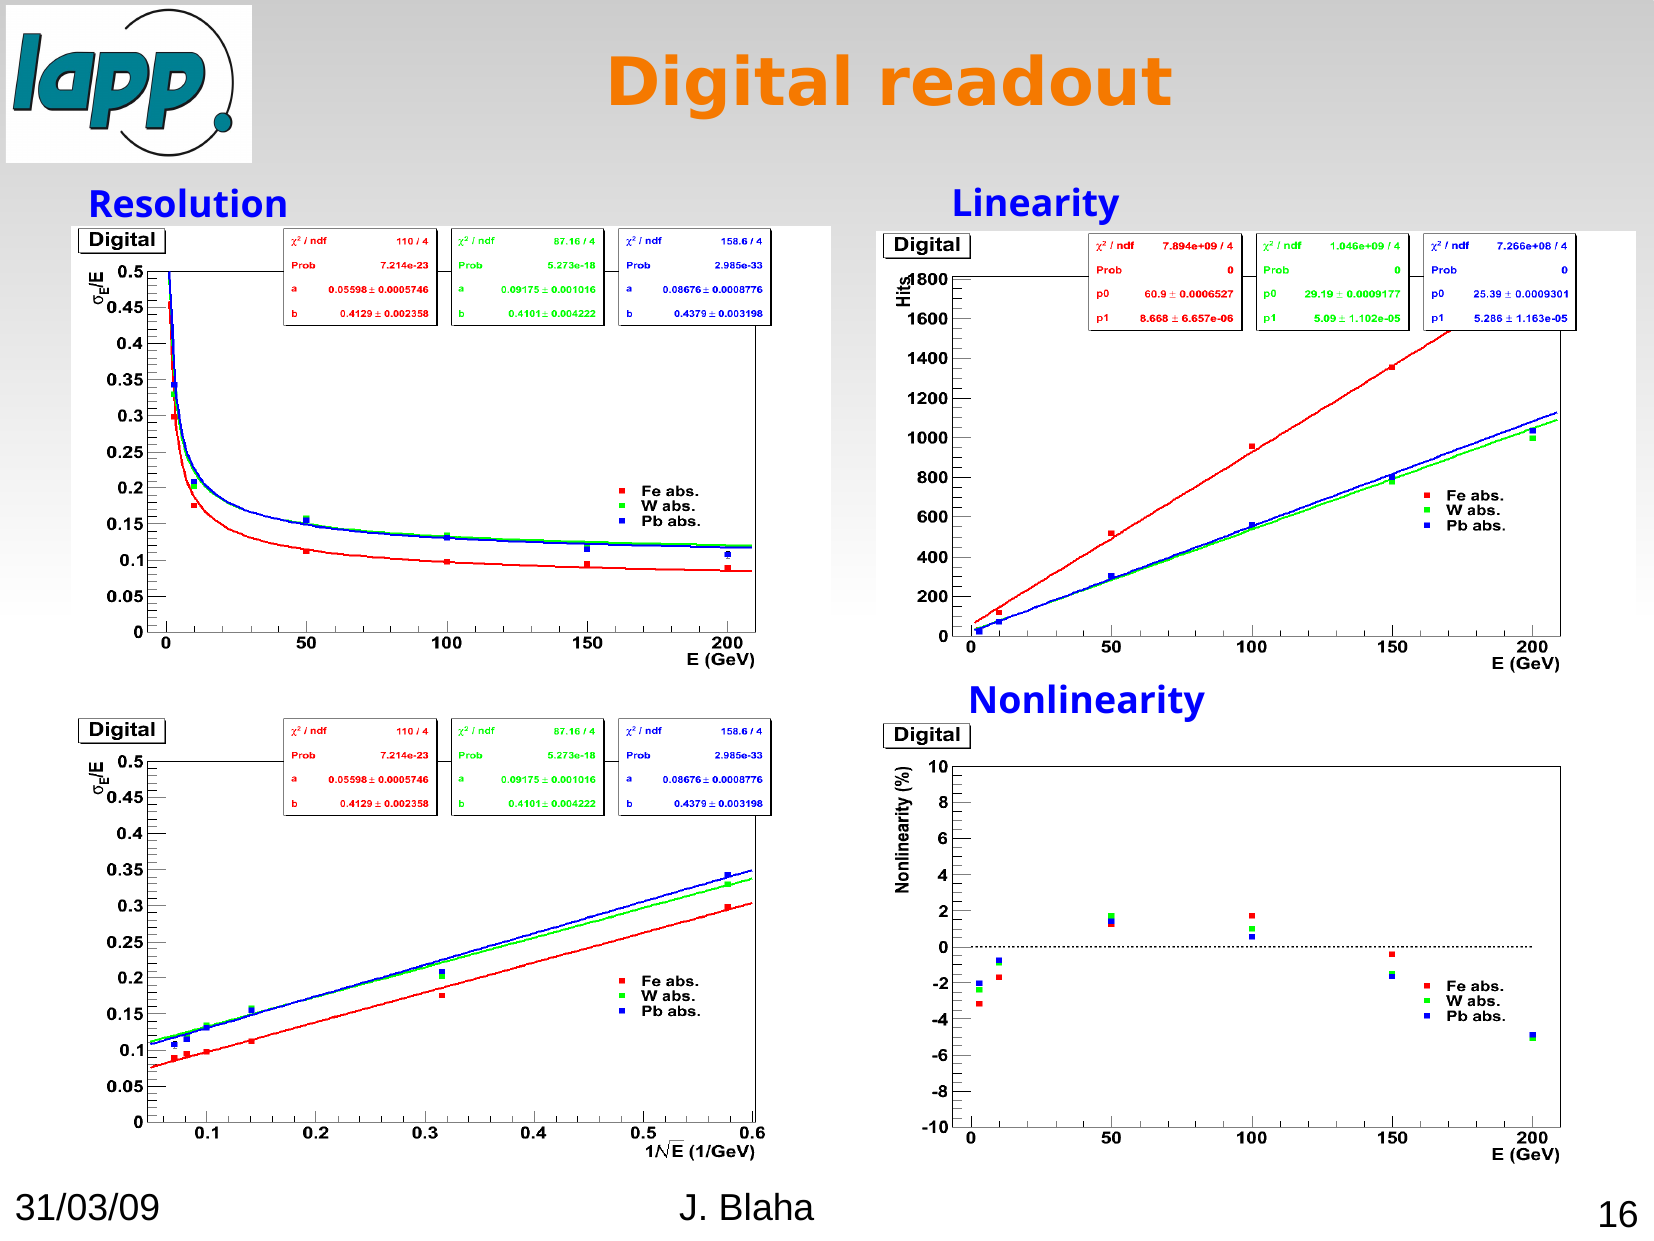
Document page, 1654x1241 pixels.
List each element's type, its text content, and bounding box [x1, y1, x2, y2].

picture [71, 226, 831, 677]
text_box Linearity [936, 171, 1305, 232]
picture [876, 721, 1636, 1172]
picture [876, 231, 1636, 681]
text_box 31/03/09 [0, 1179, 177, 1241]
title Digital readout [148, 8, 1654, 157]
text_box 12 [1575, 1186, 1654, 1241]
text_box Nonlinearity [953, 668, 1322, 729]
text_box Resolution [73, 172, 442, 233]
text_box J. Blaha [653, 1179, 1000, 1241]
picture [71, 716, 831, 1167]
picture [5, 5, 252, 163]
